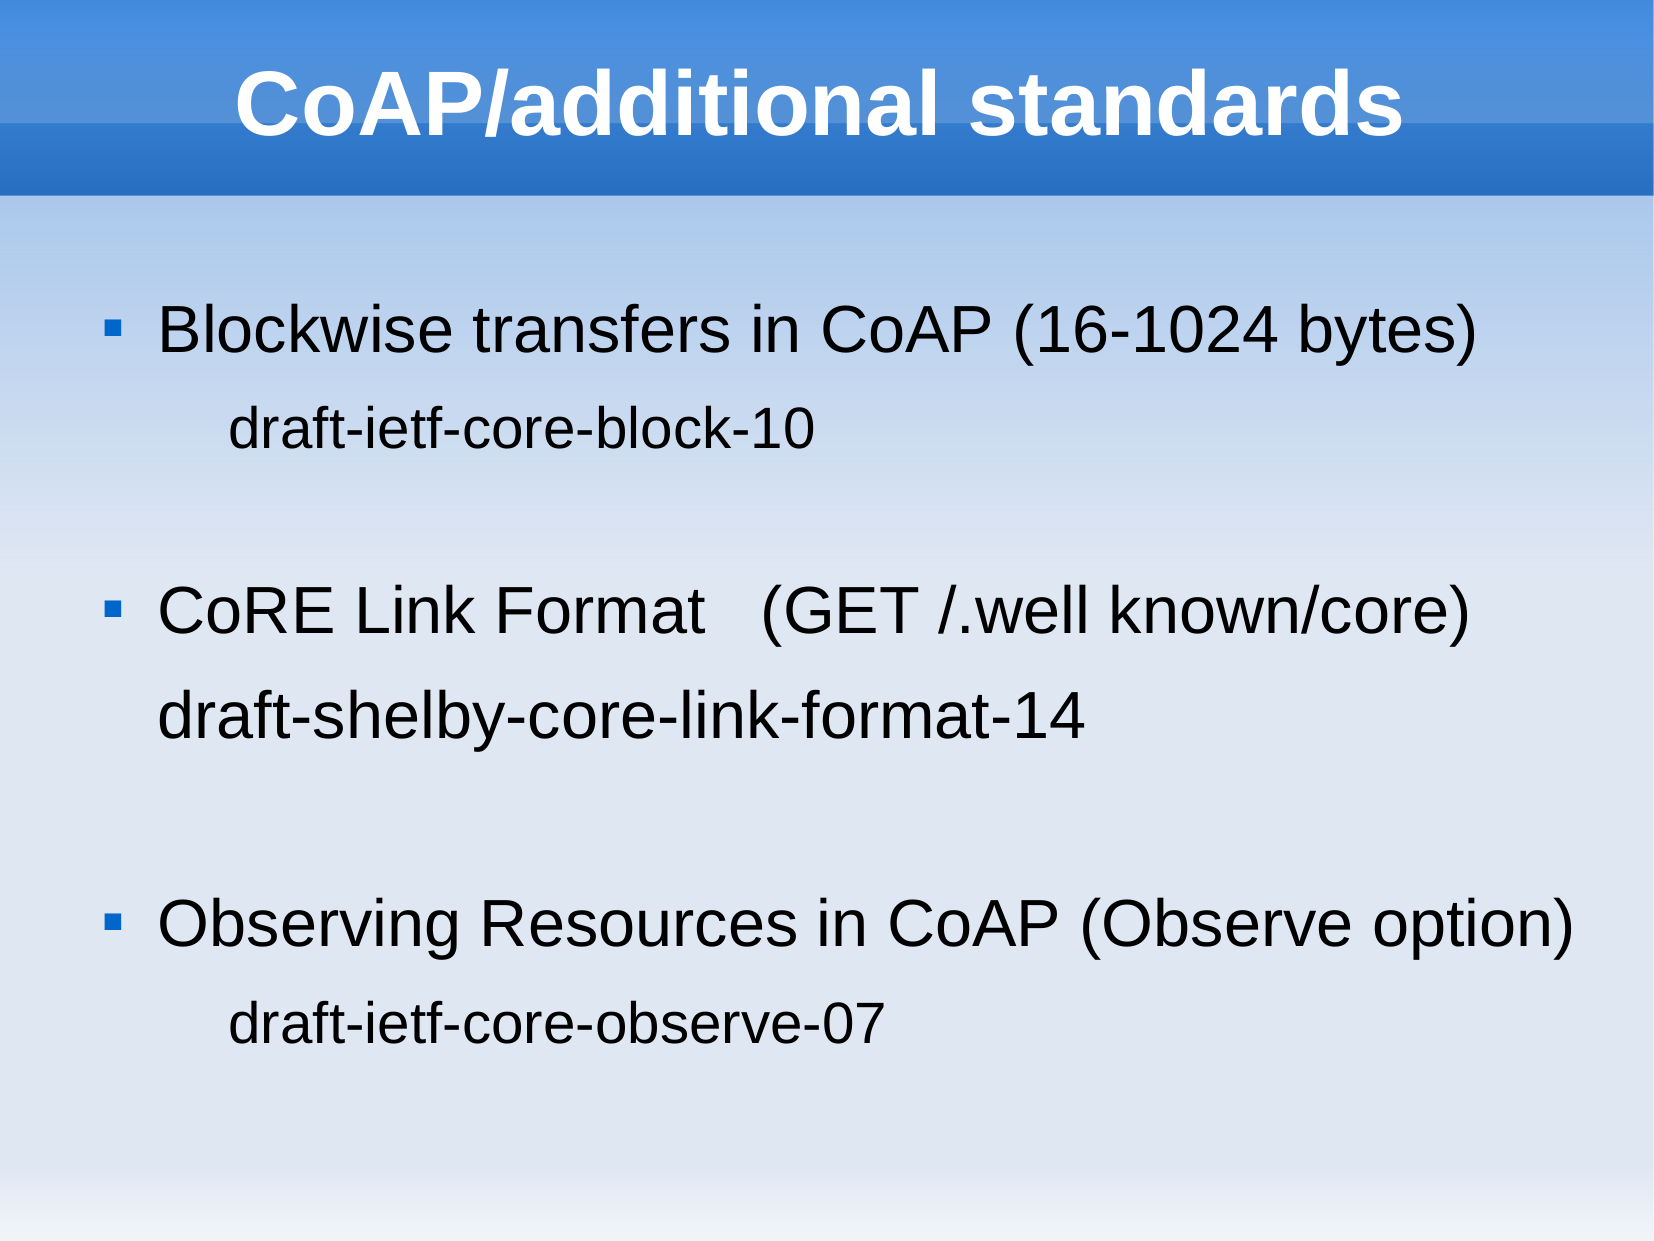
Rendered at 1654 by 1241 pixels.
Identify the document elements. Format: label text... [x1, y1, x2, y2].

picture [0, 0, 1654, 1241]
title CoAP/additional standards [76, 0, 1565, 208]
list Blockwise transfers in CoAP (16-1024 bytes) draft-ietf-core-block-10 CoRE Link Format (GET /.well known/core) draft-shelby-core-link-format-14 Observing Resources in CoAP (Observe option) draft-ietf-core-observe-07 [86, 187, 1613, 1145]
